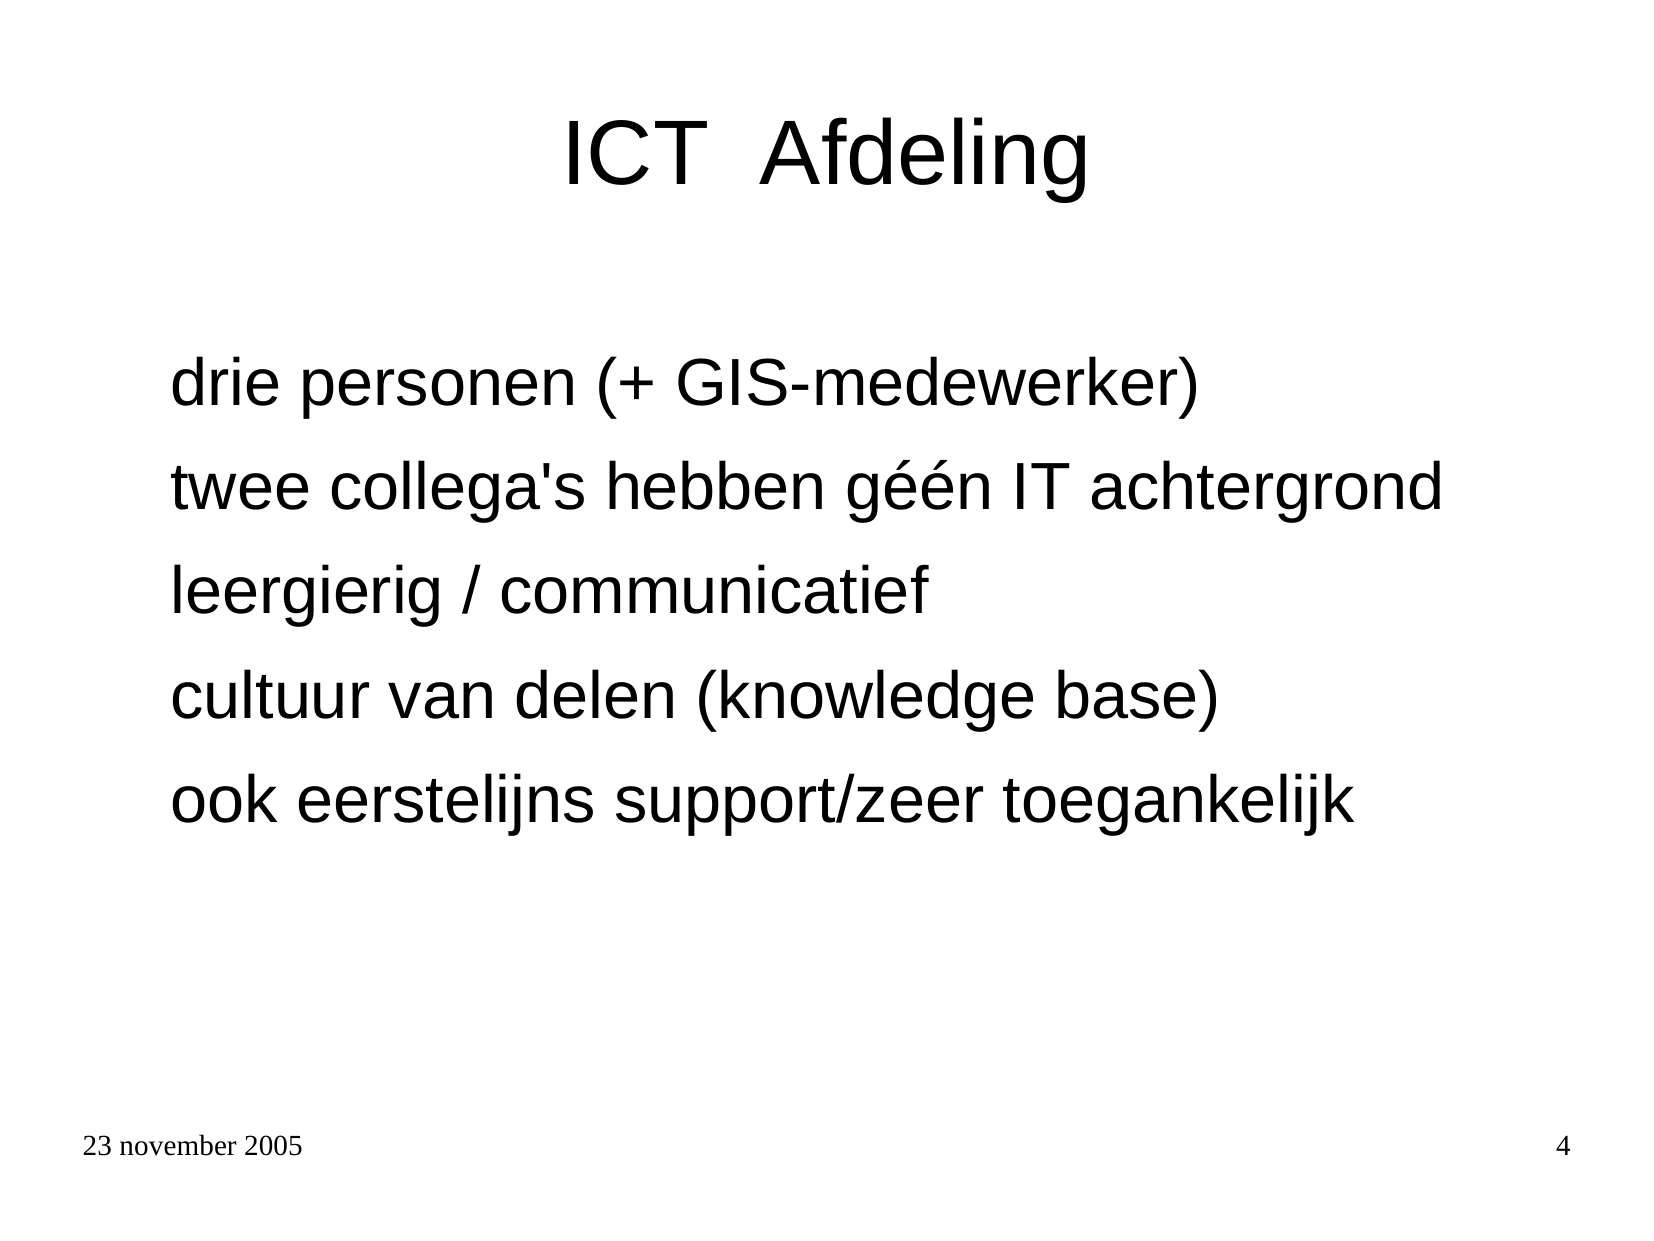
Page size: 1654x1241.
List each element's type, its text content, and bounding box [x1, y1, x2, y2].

list drie personen (+ GIS-medewerker) twee collega's hebben géén IT achtergrond leergierig / communicatief cultuur van delen (knowledge base) ook eerstelijns support/zeer toegankelijk [152, 344, 1534, 1127]
title ICT Afdeling [82, 49, 1571, 257]
